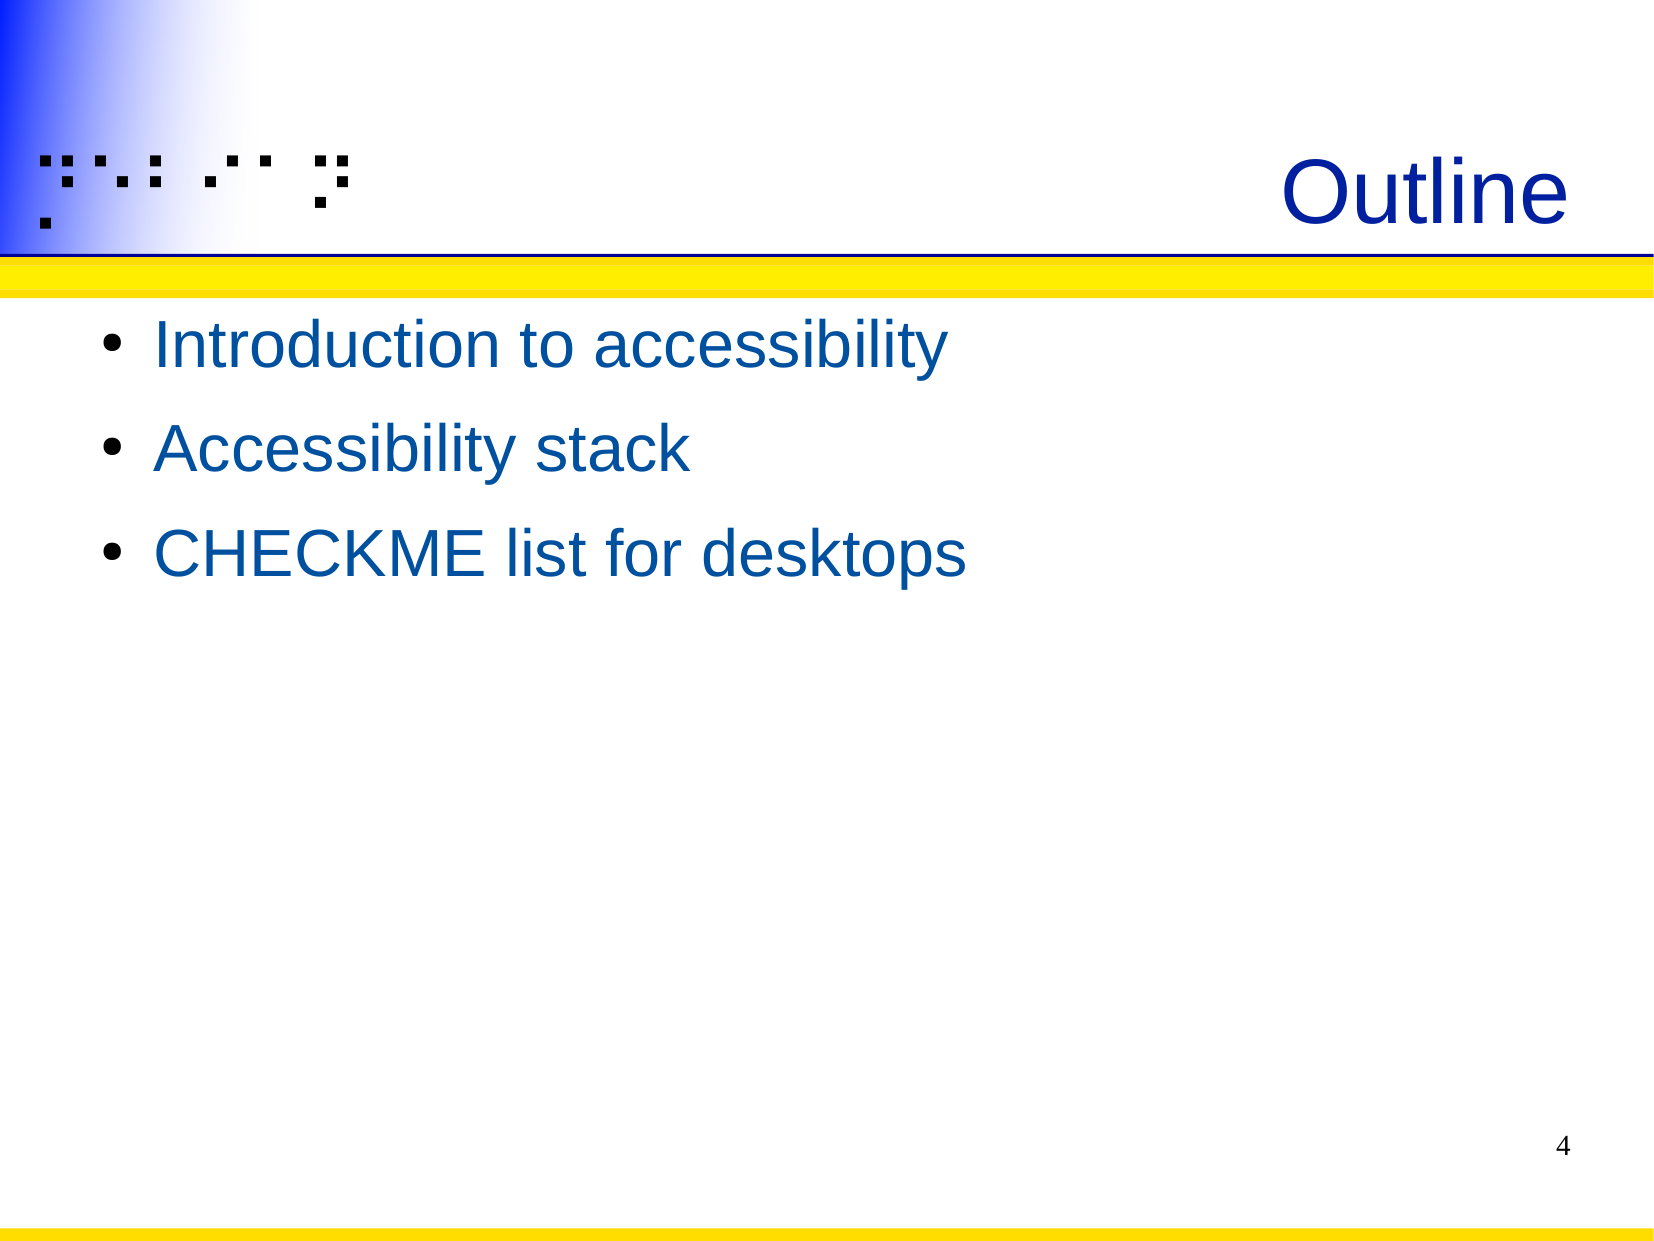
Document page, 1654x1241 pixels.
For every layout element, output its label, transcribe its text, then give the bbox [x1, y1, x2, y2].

title Outline [372, 126, 1571, 257]
list Introduction to accessibility Accessibility stack CHECKME list for desktops [82, 307, 1571, 1126]
